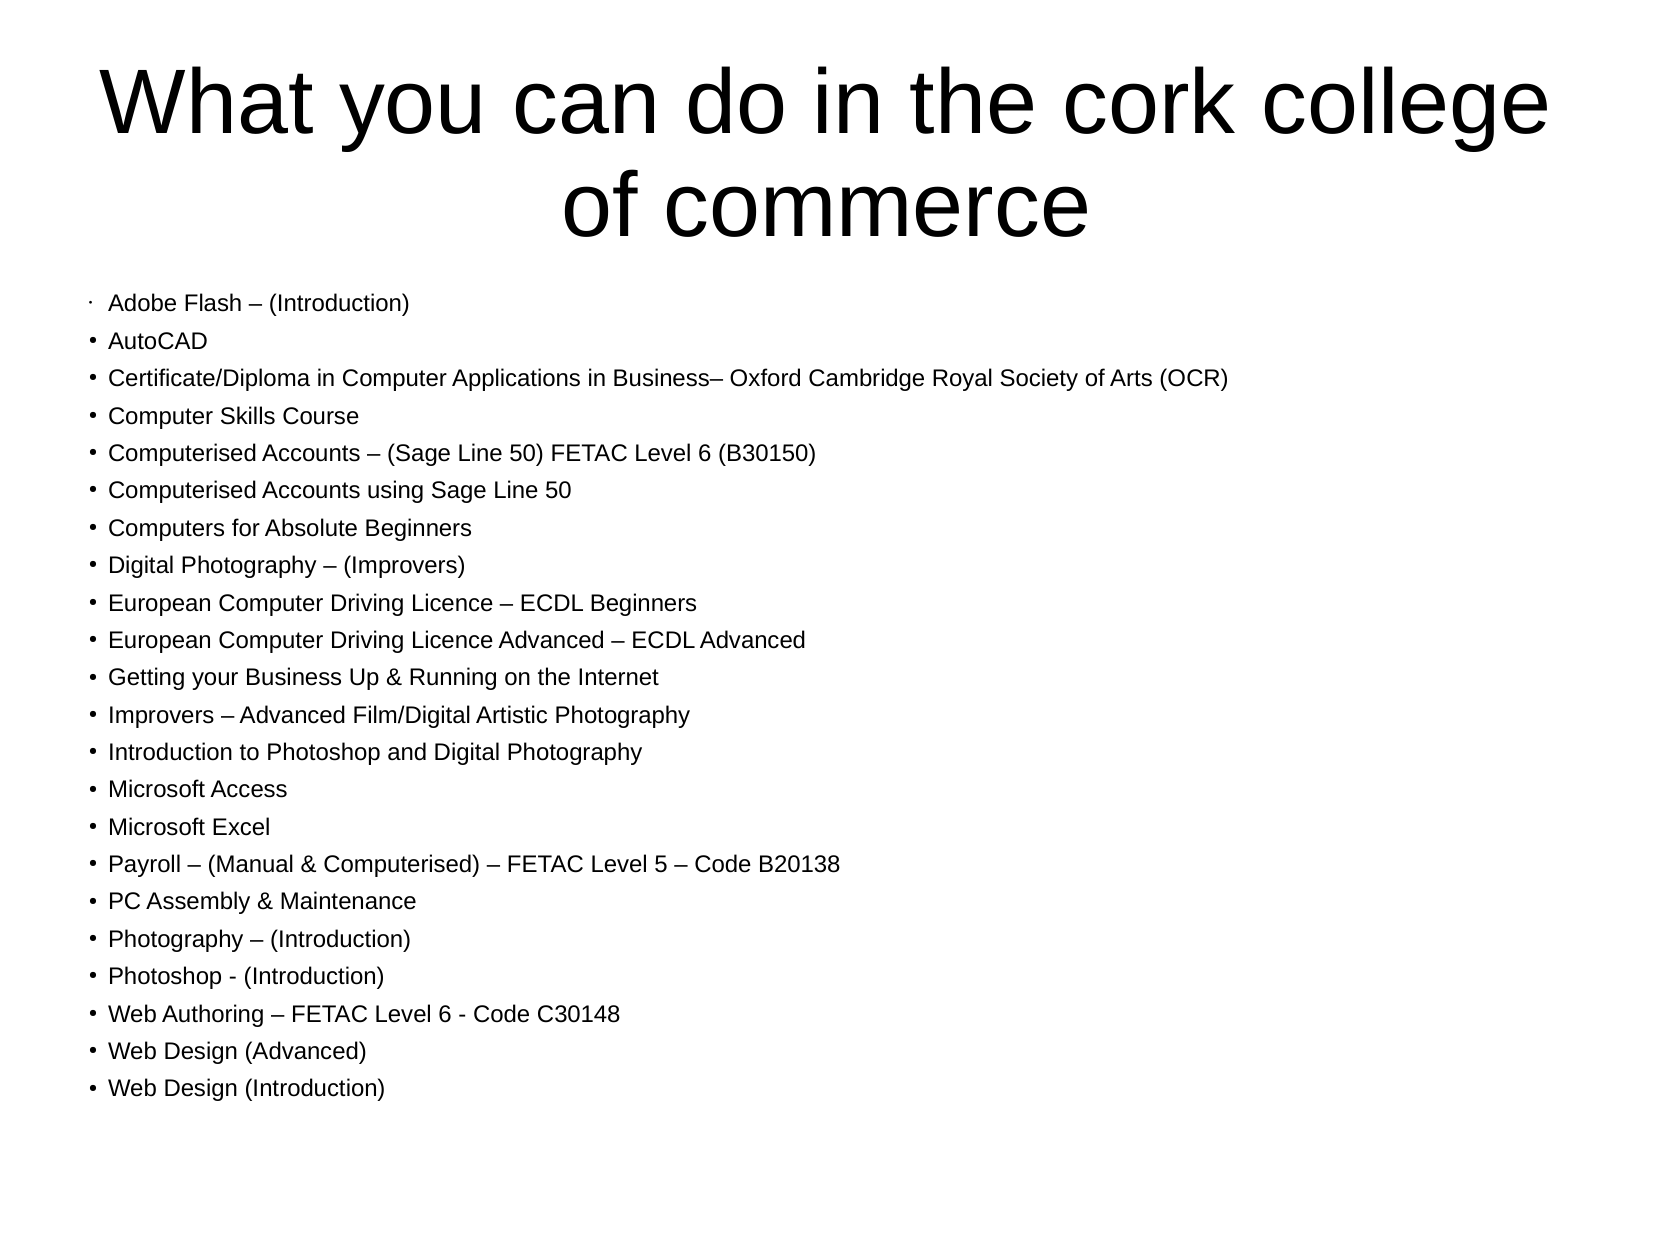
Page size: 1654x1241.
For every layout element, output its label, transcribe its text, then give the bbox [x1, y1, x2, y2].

title What you can do in the cork college of commerce [82, 39, 1571, 267]
list Adobe Flash – (Introduction) AutoCAD Certificate/Diploma in Computer Applications in Business– Oxford Cambridge Royal Society of Arts (OCR) Computer Skills Course Computerised Accounts – (Sage Line 50) FETAC Level 6 (B30150) Computerised Accounts using Sage Line 50 Computers for Absolute Beginners Digital Photography – (Improvers) European Computer Driving Licence – ECDL Beginners European Computer Driving Licence Advanced – ECDL Advanced Getting your Business Up & Running on the Internet Improvers – Advanced Film/Digital Artistic Photography Introduction to Photoshop and Digital Photography Microsoft Access Microsoft Excel Payroll – (Manual & Computerised) – FETAC Level 5 – Code B20138 PC Assembly & Maintenance Photography – (Introduction) Photoshop - (Introduction) Web Authoring – FETAC Level 6 - Code C30148 Web Design (Advanced) Web Design (Introduction) [82, 290, 1571, 1109]
